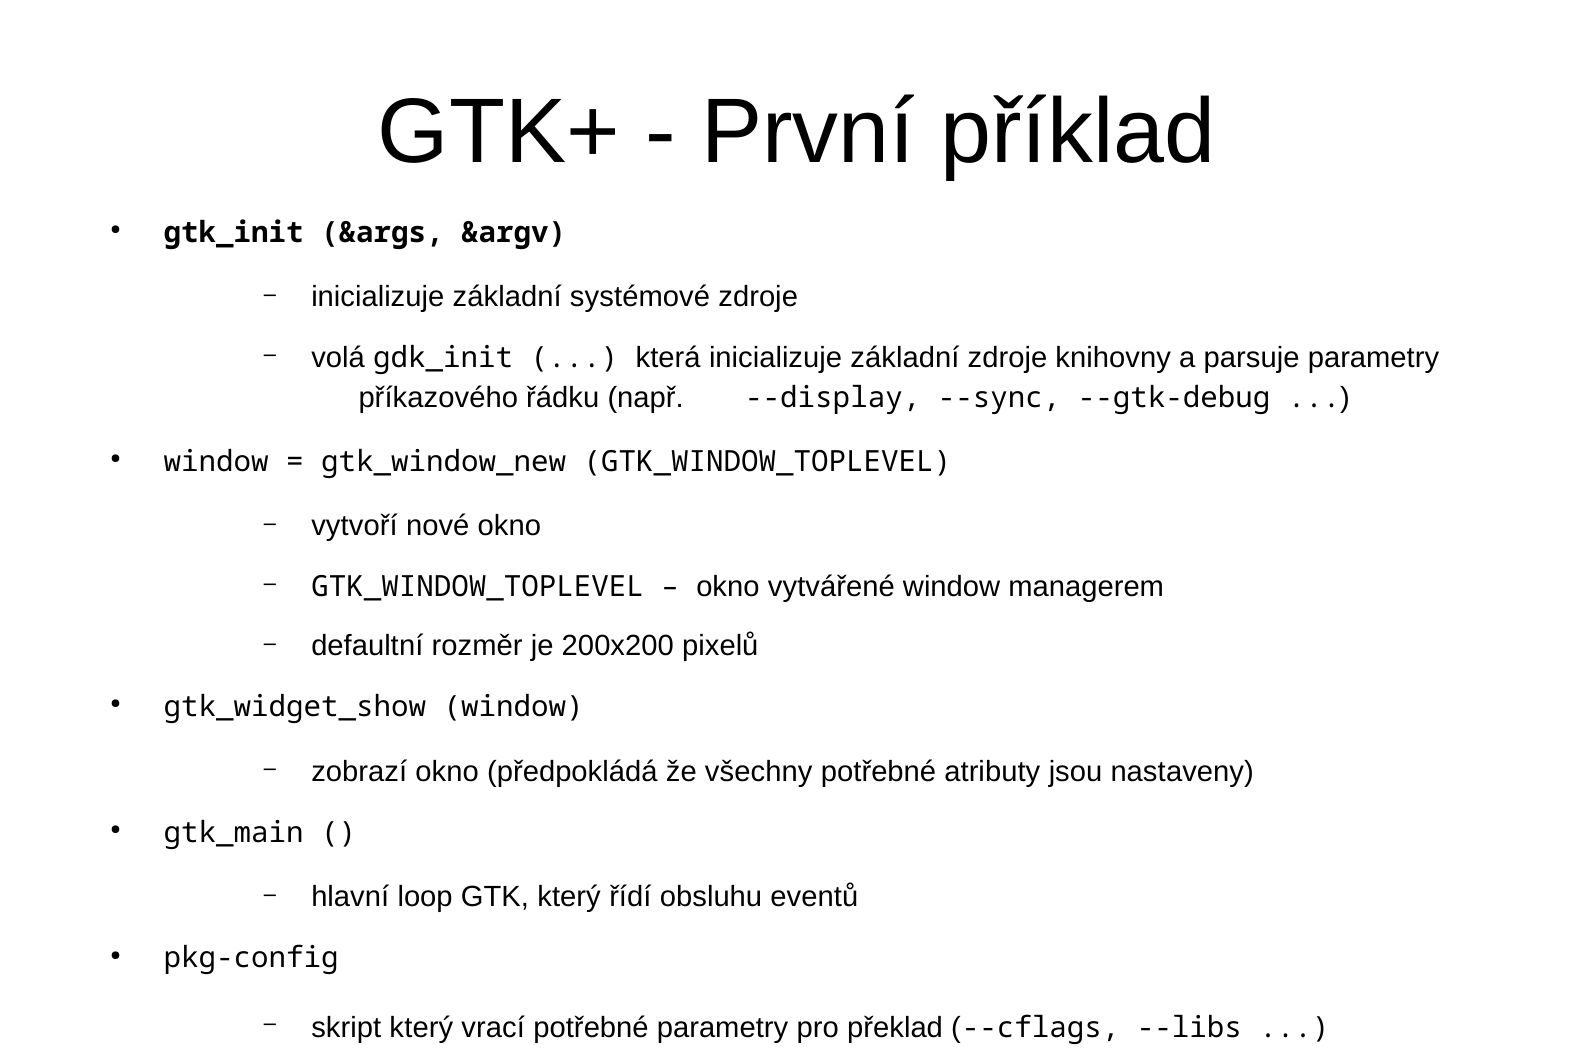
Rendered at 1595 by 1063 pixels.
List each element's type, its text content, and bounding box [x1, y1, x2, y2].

list gtk_init (&args, &argv) inicializuje základní systémové zdroje volá gdk_init (...) která inicializuje základní zdroje knihovny a parsuje parametry příkazového řádku (např. --display, --sync, --gtk-debug ...) window = gtk_window_new (GTK_WINDOW_TOPLEVEL) vytvoří nové okno GTK_WINDOW_TOPLEVEL – okno vytvářené window managerem defaultní rozměr je 200x200 pixelů gtk_widget_show (window) zobrazí okno (předpokládá že všechny potřebné atributy jsou nastaveny) gtk_main () hlavní loop GTK, který řídí obsluhu eventů pkg-config skript který vrací potřebné parametry pro překlad (--cflags, --libs ...) [75, 210, 1510, 1013]
title GTK+ - První příklad [79, 42, 1515, 220]
